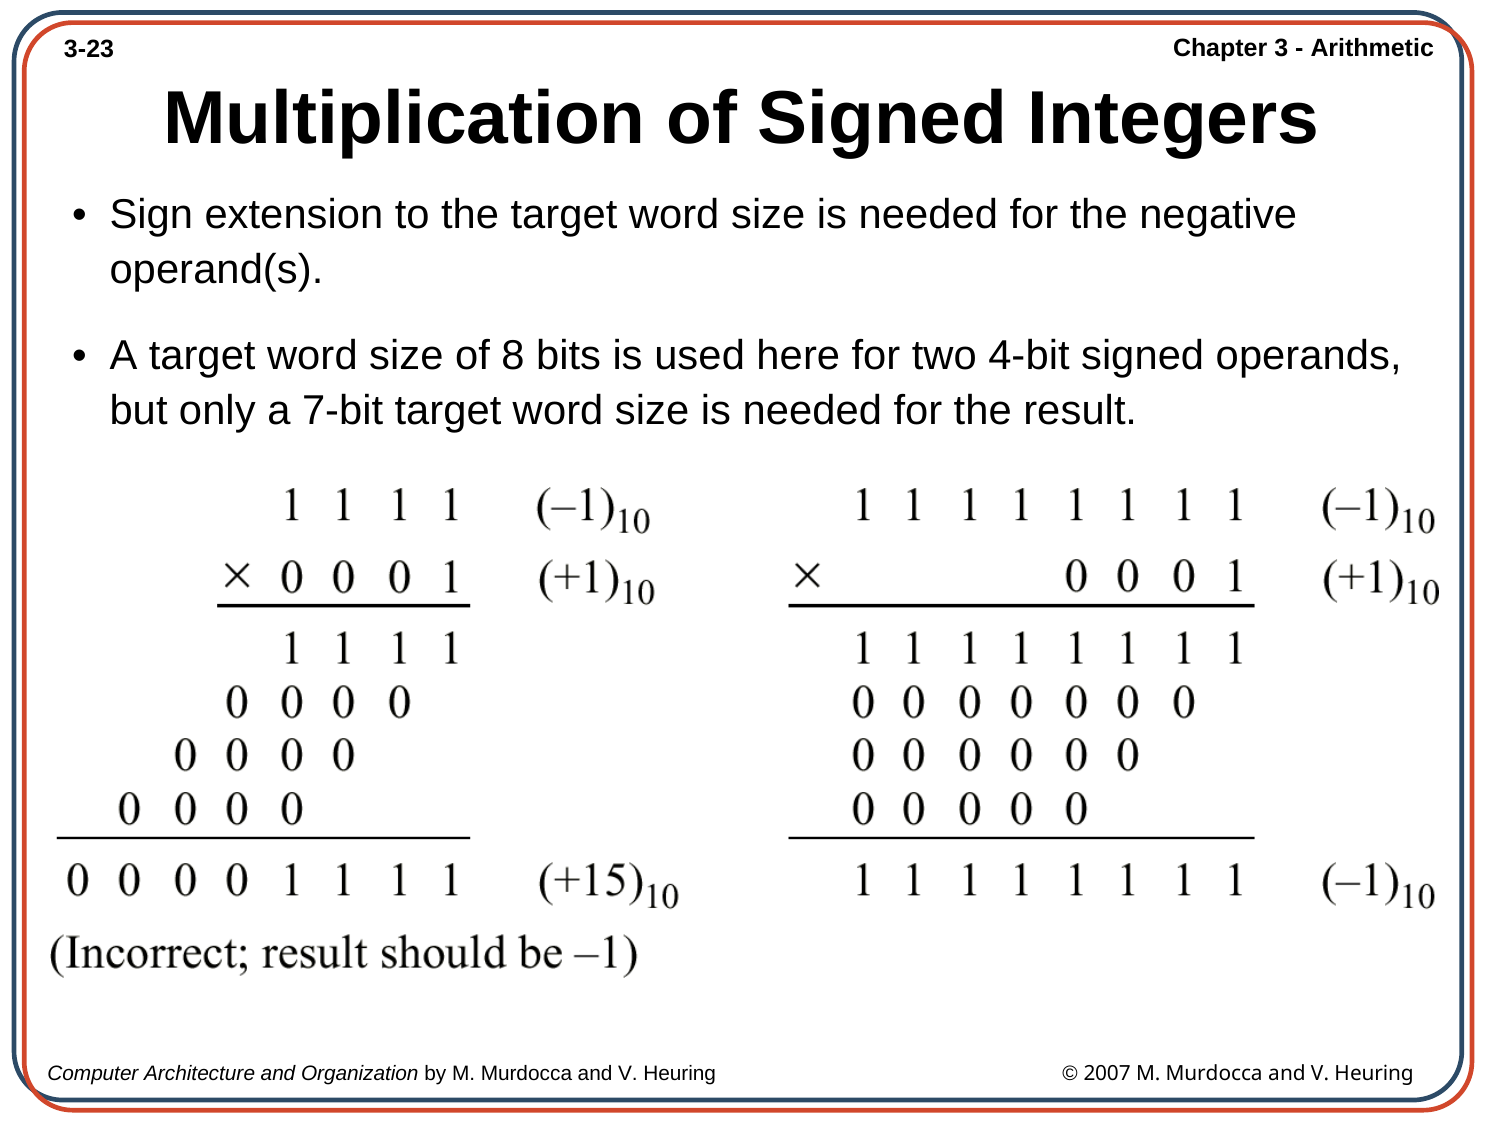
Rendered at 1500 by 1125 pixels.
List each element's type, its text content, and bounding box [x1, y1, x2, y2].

picture [50, 487, 1439, 978]
title Multiplication of Signed Integers [37, 75, 1447, 163]
text_box • Sign extension to the target word size is needed for the negative operand(s). • A target word size of 8 bits is used here for two 4-bit signed operands, but only a 7-bit target word size is needed for the result. [37, 174, 1438, 501]
